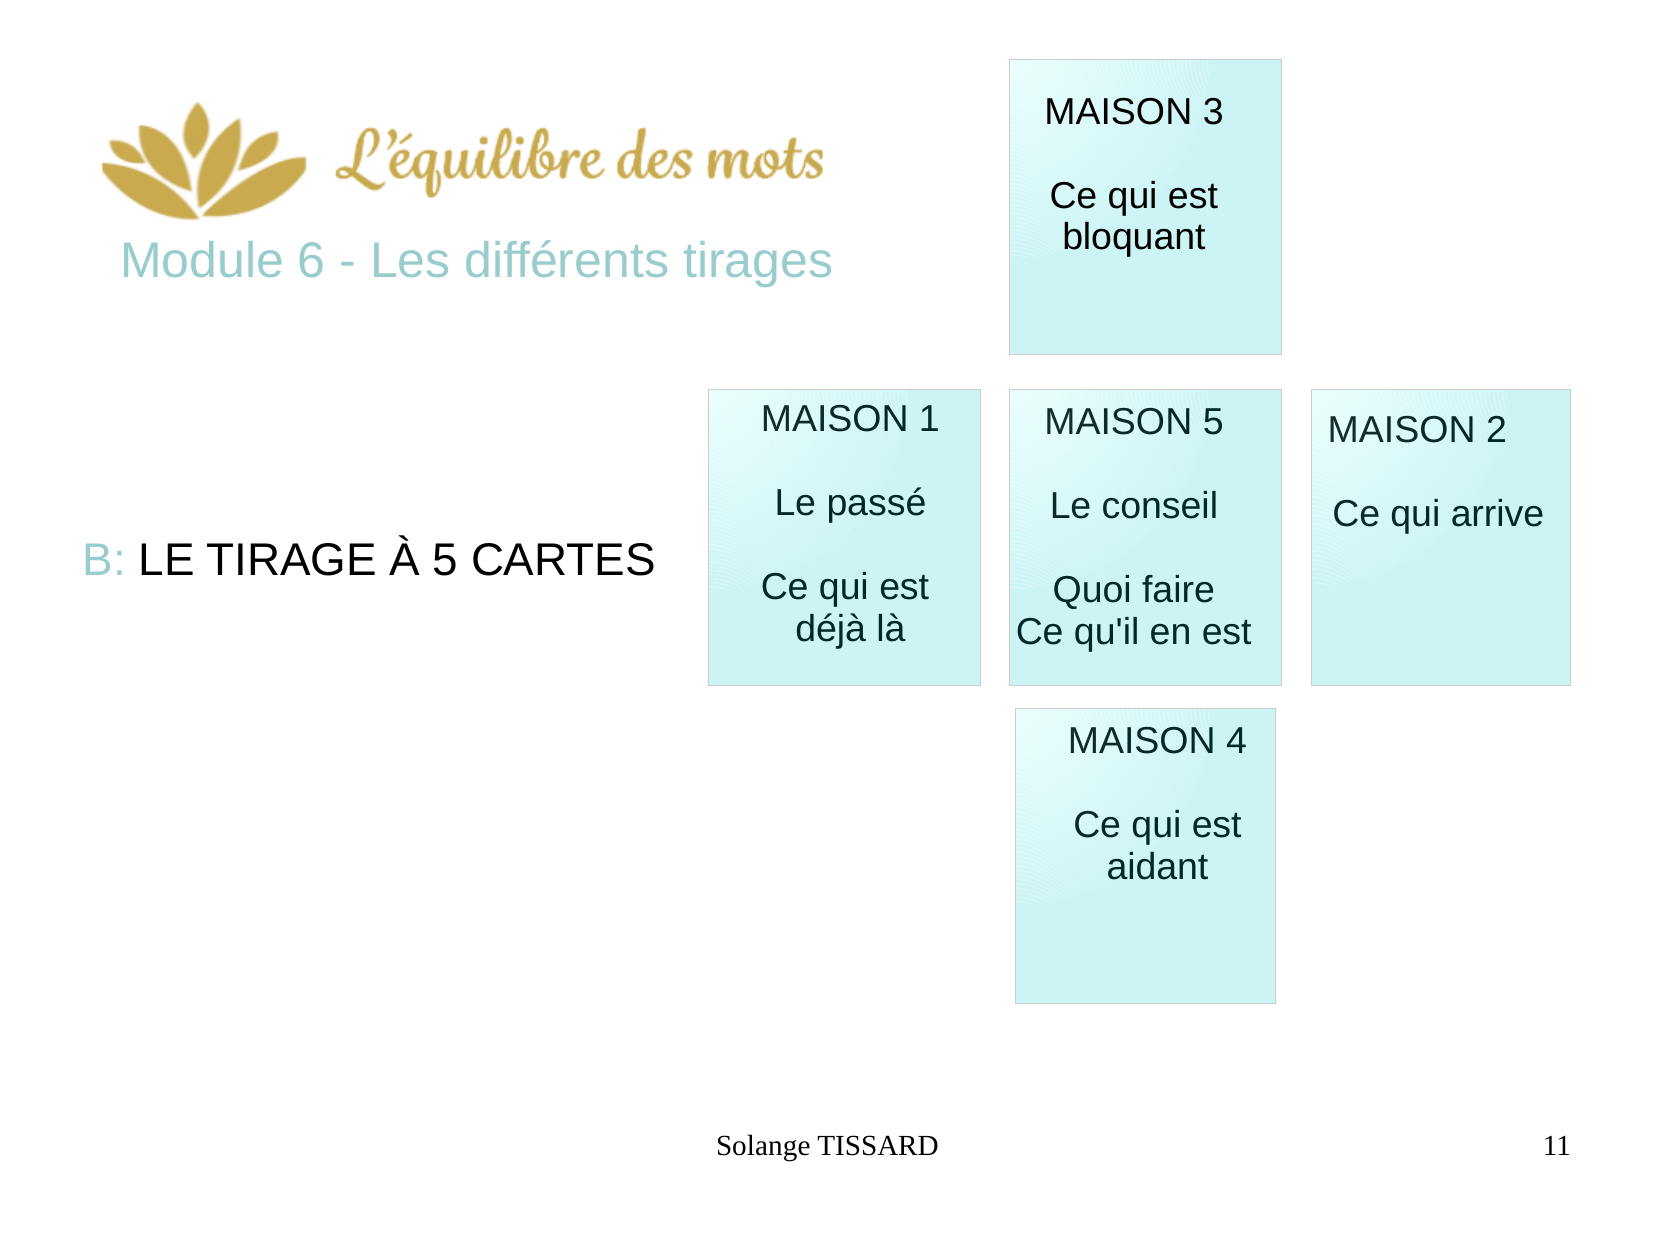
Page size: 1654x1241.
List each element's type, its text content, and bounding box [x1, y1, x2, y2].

picture [70, 94, 848, 237]
text_box MAISON 4 Ce qui est aidant [1003, 711, 1312, 1063]
subtitle B: LE TIRAGE À 5 CARTES [82, 457, 684, 662]
text_box [1015, 708, 1276, 1004]
text_box MAISON 1 Le passé Ce qui est déjà là [708, 434, 993, 741]
title Module 6 - Les différents tirages [106, 232, 863, 288]
text_box [1009, 434, 1282, 686]
text_box MAISON 2 Ce qui arrive [1263, 401, 1571, 753]
text_box [1311, 389, 1571, 686]
text_box [1009, 59, 1282, 82]
text_box MAISON 5 Le conseil Quoi faire Ce qu'il en est [992, 434, 1263, 745]
text_box [708, 389, 981, 686]
text_box MAISON 3 Ce qui est bloquant [980, 82, 1288, 434]
